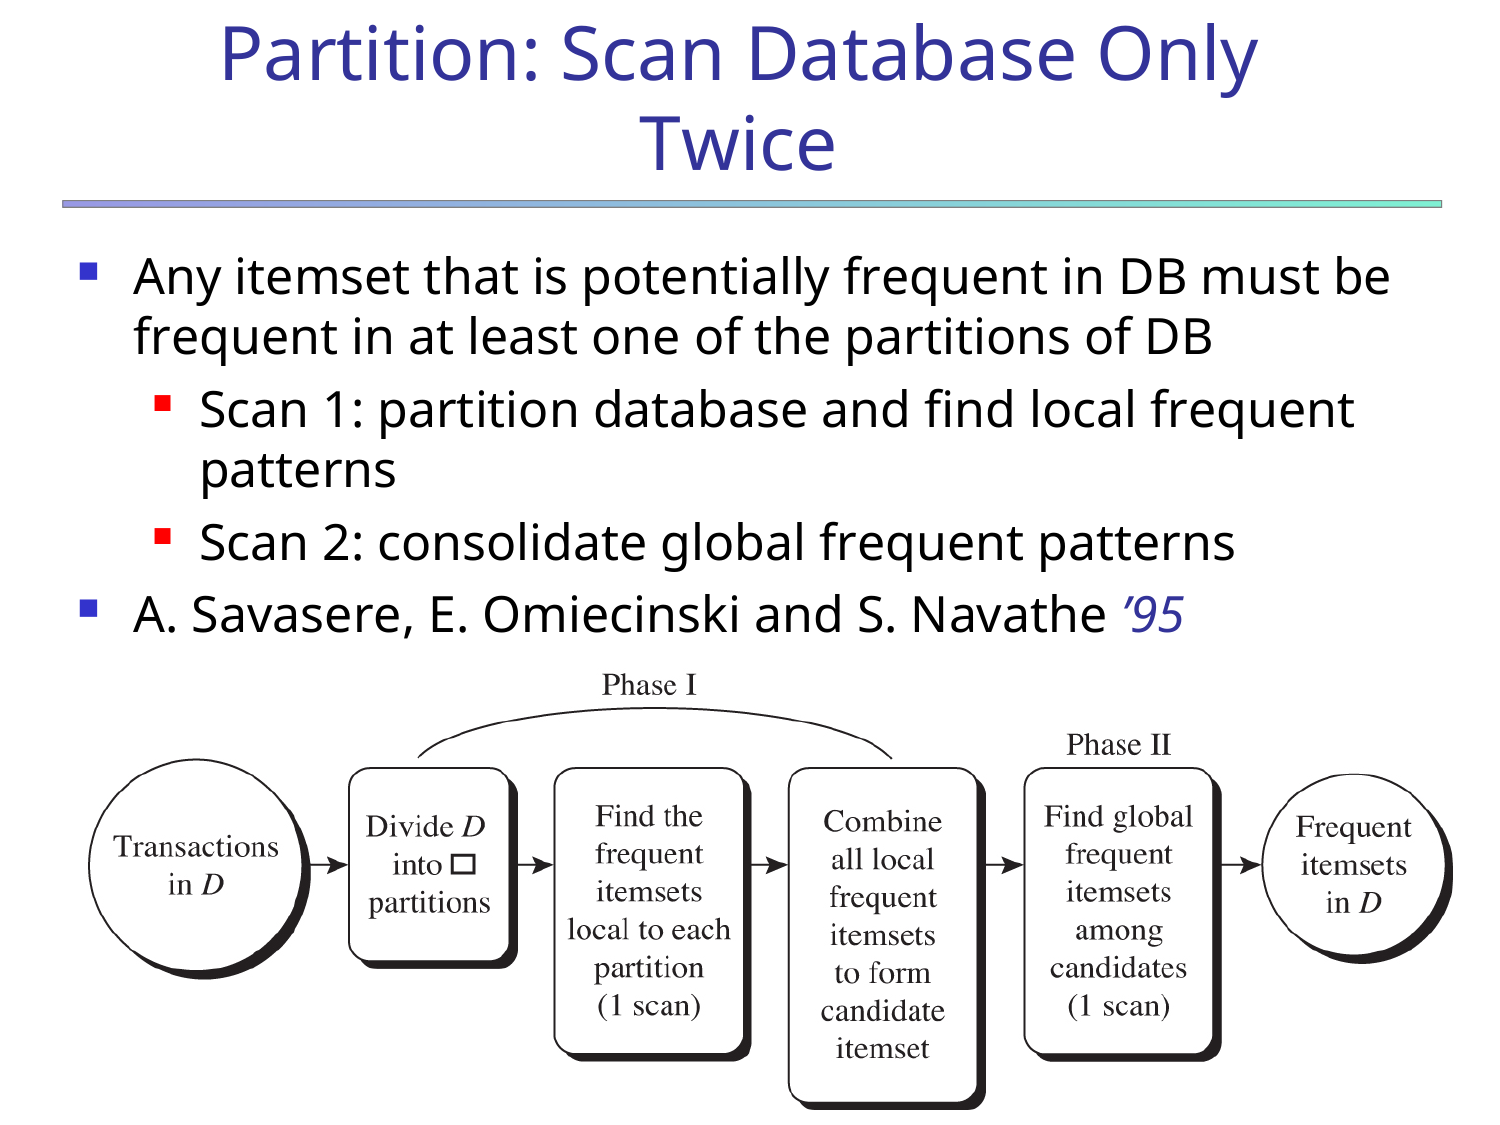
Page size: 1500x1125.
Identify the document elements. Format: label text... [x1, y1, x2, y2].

picture [88, 668, 1453, 1111]
title Partition: Scan Database Only Twice [99, 0, 1379, 193]
list Any itemset that is potentially frequent in DB must be frequent in at least one of the partitions of DB Scan 1: partition database and find local frequent patterns Scan 2: consolidate global frequent patterns A. Savasere, E. Omiecinski and S. Navathe ’95 [62, 237, 1450, 688]
